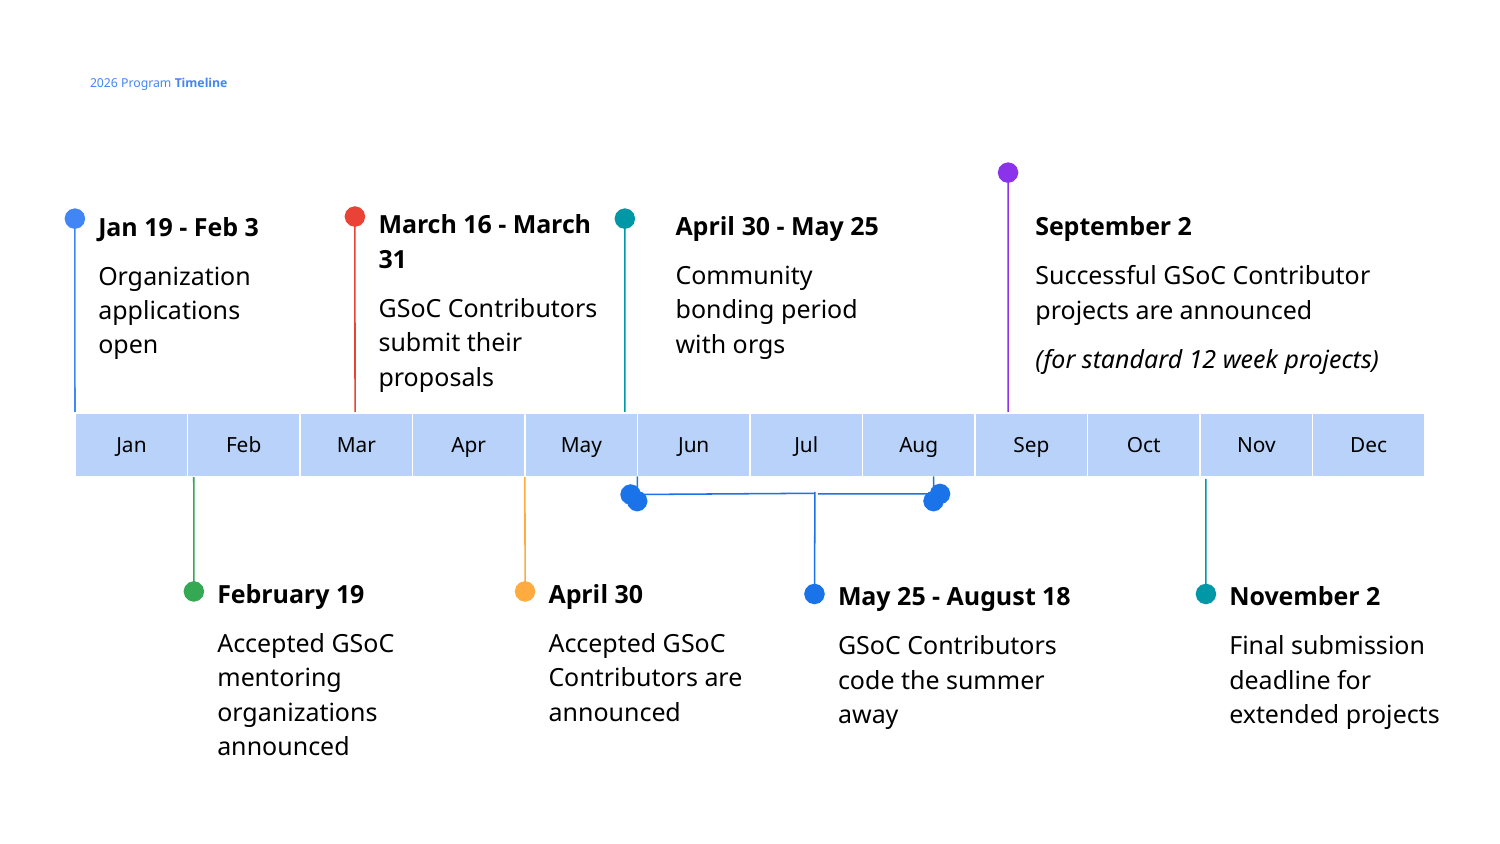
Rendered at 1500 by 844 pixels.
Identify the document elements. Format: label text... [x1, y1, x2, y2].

text_box March 16 - March 31 GSoC Contributors submit their proposals [369, 195, 626, 401]
table_header May [526, 414, 637, 476]
title 2026 Program Timeline [75, 60, 1425, 137]
text_box September 2 Successful GSoC Contributor projects are announced (for standard 12 week projects) B [1026, 196, 1391, 406]
text_box Jan 19 - Feb 3 Organization applications open [88, 197, 315, 369]
text_box November 2 Final submission deadline for extended projects [1219, 566, 1463, 739]
table_header Dec [1313, 414, 1424, 476]
text_box April 30 Accepted GSoC Contributors are announced [539, 564, 782, 736]
table_header Aug [863, 414, 974, 476]
table_header Jan [76, 414, 187, 476]
text_box May 25 - August 18 GSoC Contributors code the summer away [828, 566, 1096, 739]
table_header Apr [413, 414, 524, 476]
table_header Mar [301, 414, 412, 476]
table_header Oct [1088, 414, 1199, 476]
table_header Feb [188, 414, 299, 476]
table_header Nov [1201, 414, 1312, 476]
table_header Sep [976, 414, 1087, 476]
table_header Jul [751, 414, 862, 476]
text_box February 19 Accepted GSoC mentoring organizations announced when needed. [207, 564, 451, 790]
text_box April 30 - May 25 Community bonding period with orgs [666, 196, 909, 368]
table_header Jun [638, 414, 749, 476]
